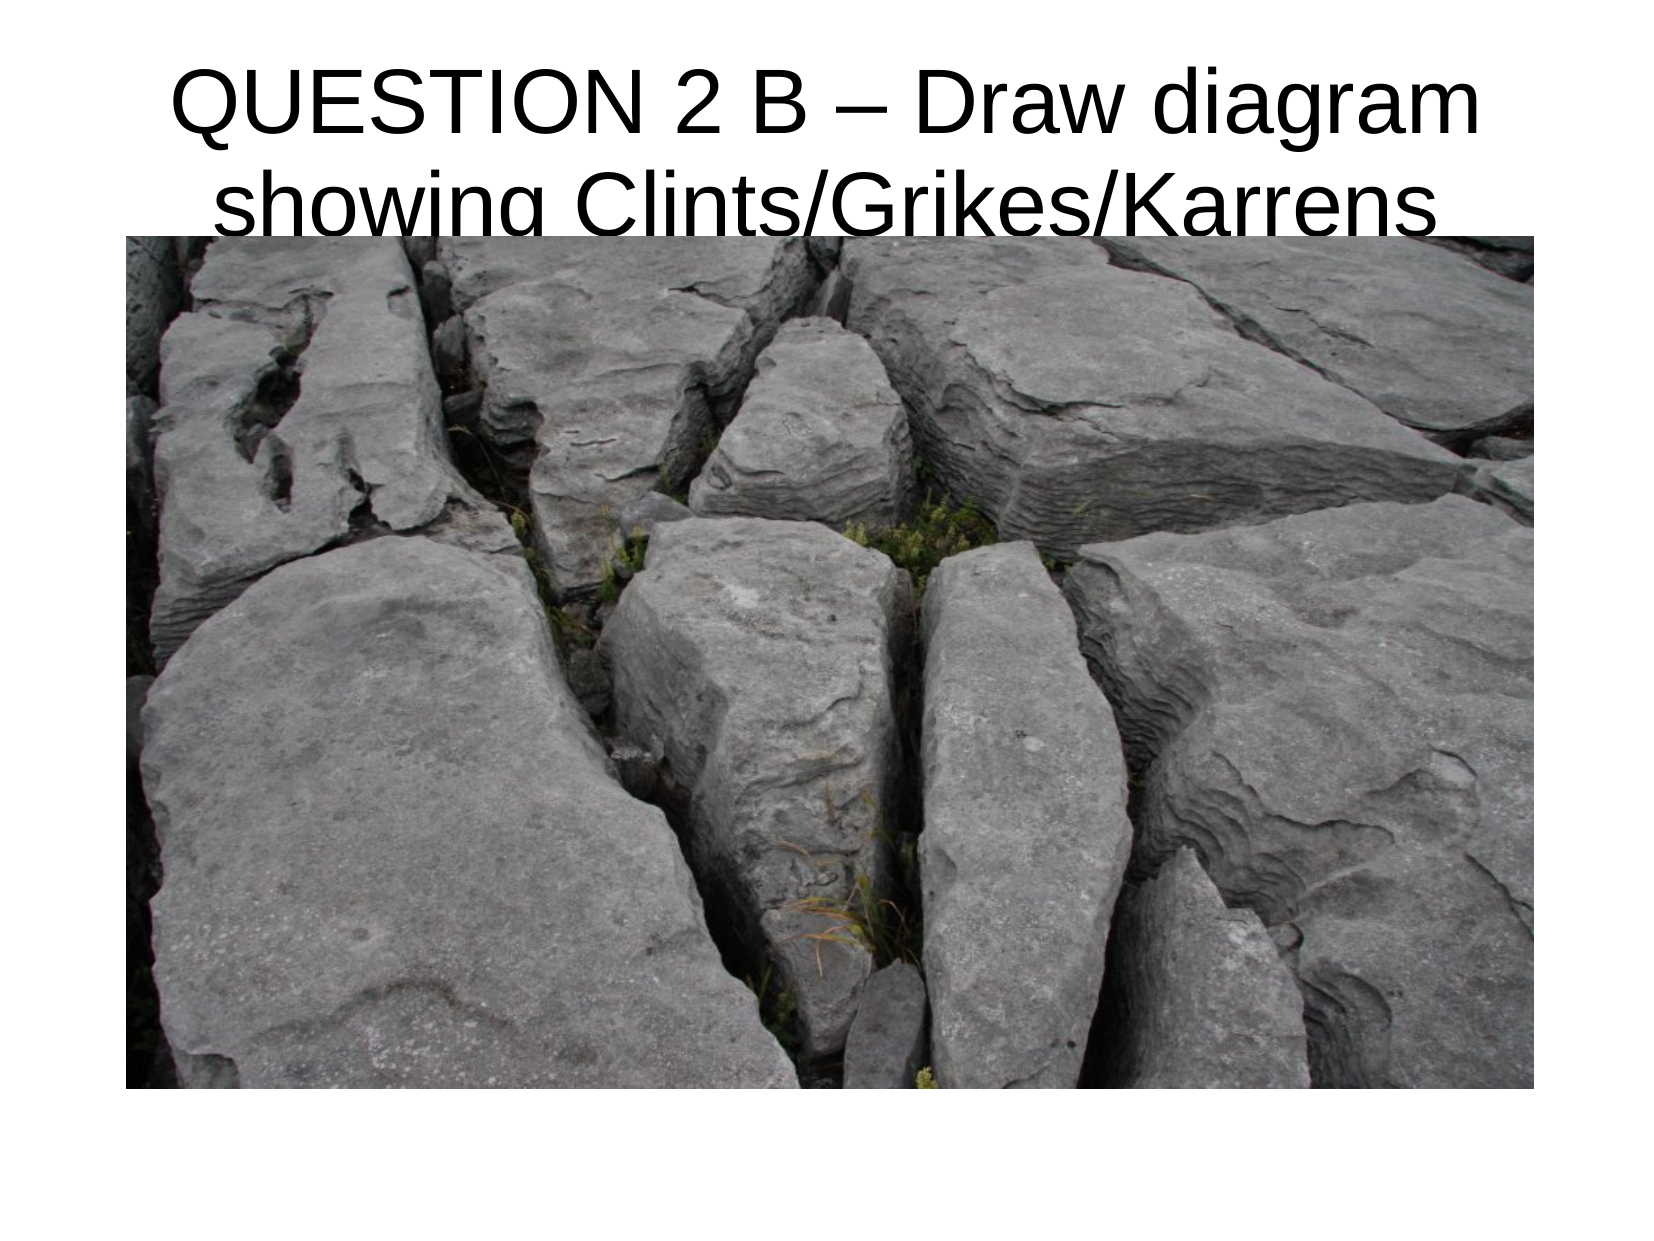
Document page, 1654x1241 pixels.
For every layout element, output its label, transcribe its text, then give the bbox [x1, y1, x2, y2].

picture [126, 236, 1534, 1089]
title QUESTION 2 B – Draw diagram showing Clints/Grikes/Karrens [82, 50, 1571, 256]
